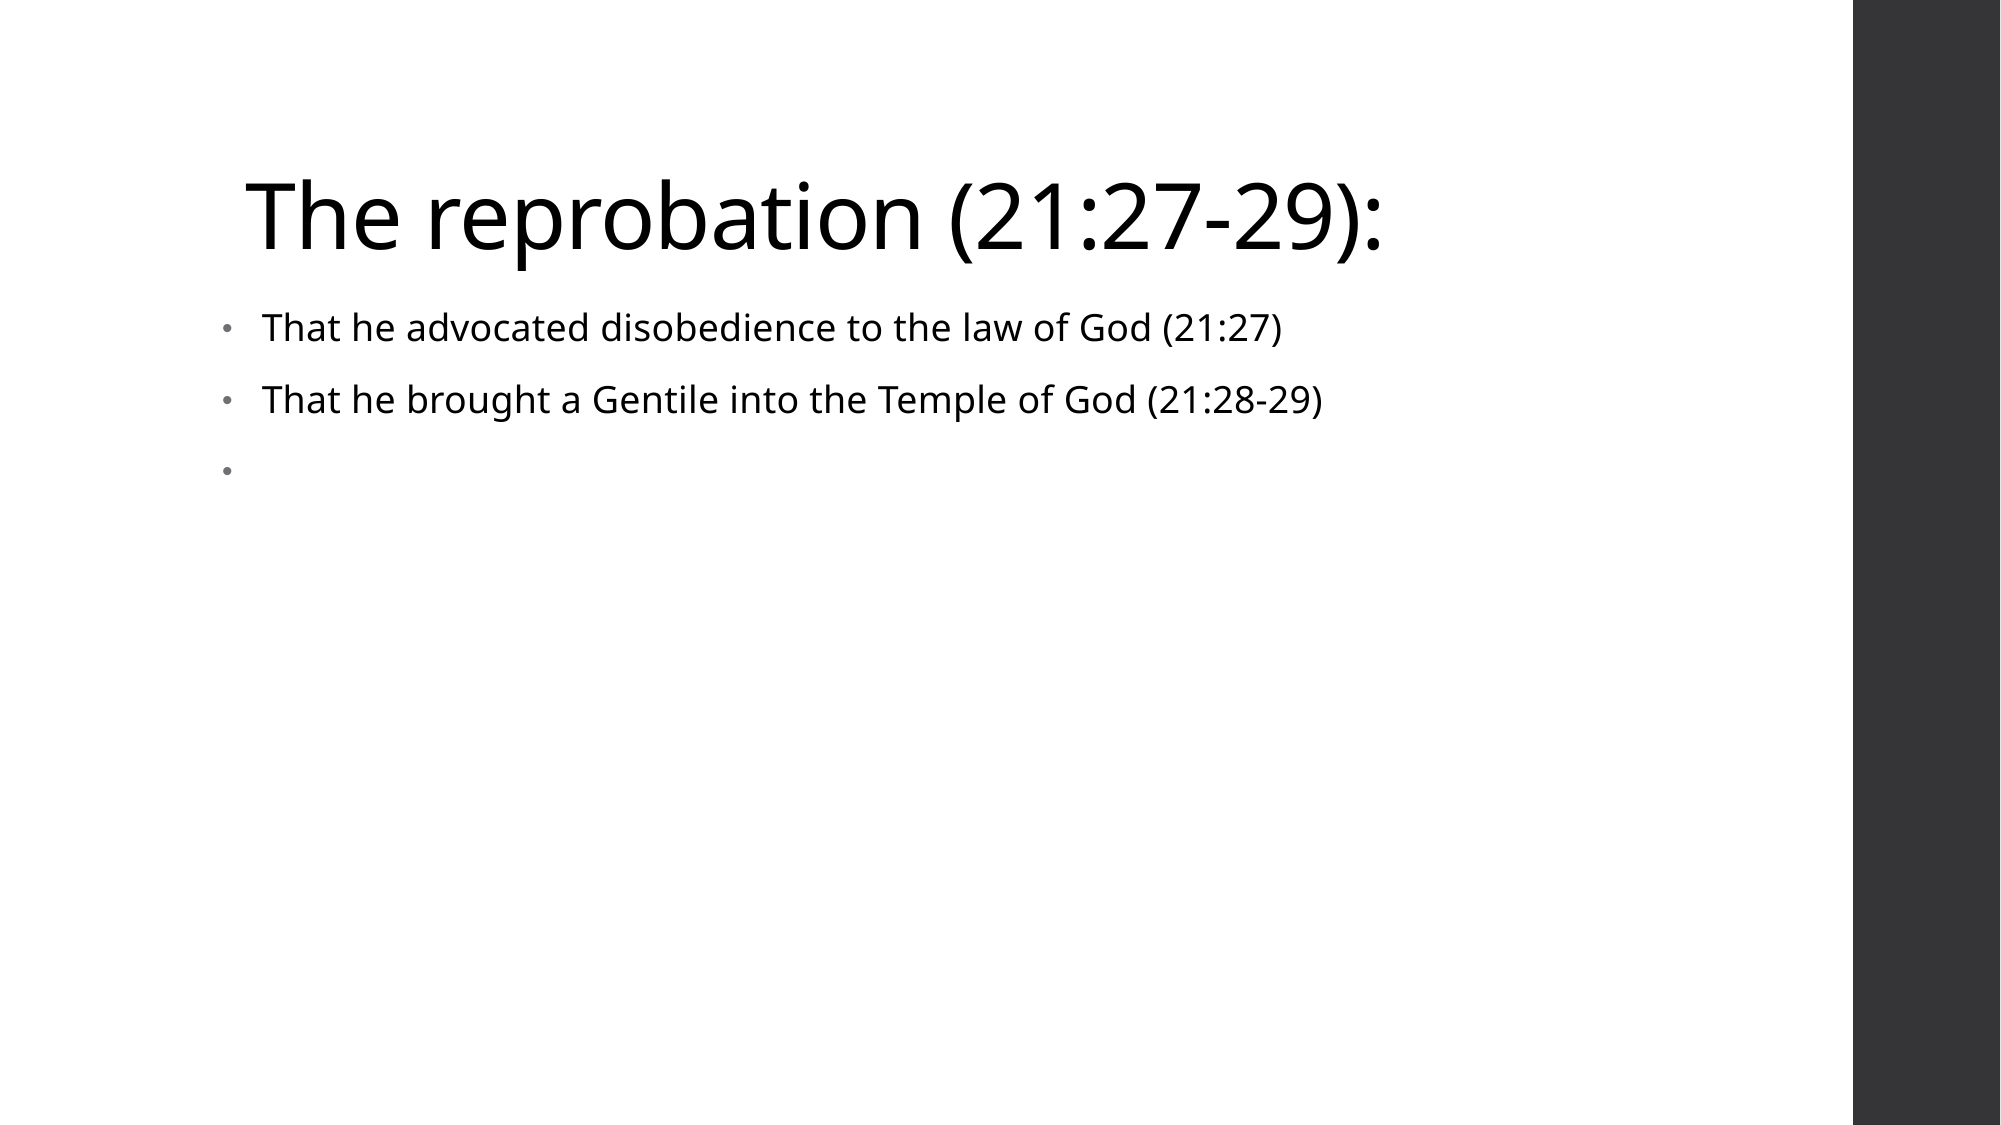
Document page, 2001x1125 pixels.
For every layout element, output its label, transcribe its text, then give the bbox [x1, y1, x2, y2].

title The reprobation (21:27-29): [206, 60, 1797, 278]
list That he advocated disobedience to the law of God (21:27) That he brought a Gentile into the Temple of God (21:28-29) [206, 299, 1617, 1014]
